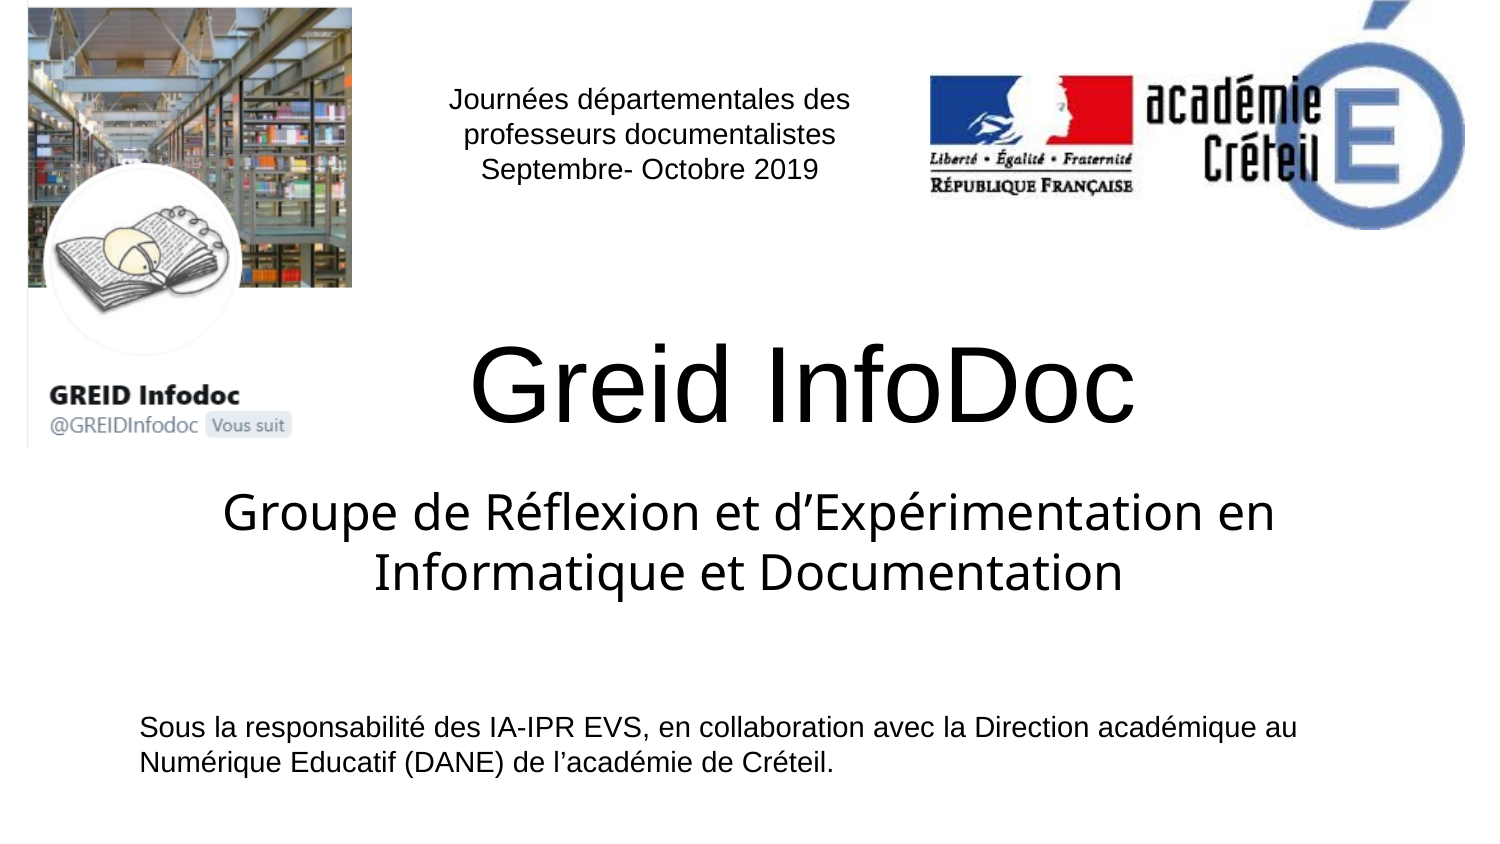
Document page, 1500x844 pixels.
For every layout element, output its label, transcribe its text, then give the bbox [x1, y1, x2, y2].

picture [930, 0, 1465, 230]
picture [27, 0, 352, 448]
title Greid InfoDoc [51, 122, 1449, 459]
text_box Sous la responsabilité des IA-IPR EVS, en collaboration avec la Direction académique au Numérique Educatif (DANE) de l’académie de Créteil. [124, 693, 1449, 789]
subtitle Groupe de Réflexion et d’Expérimentation en Informatique et Documentation [51, 464, 1449, 595]
text_box Journées départementales des professeurs documentalistes Septembre- Octobre 2019 [390, 65, 910, 196]
